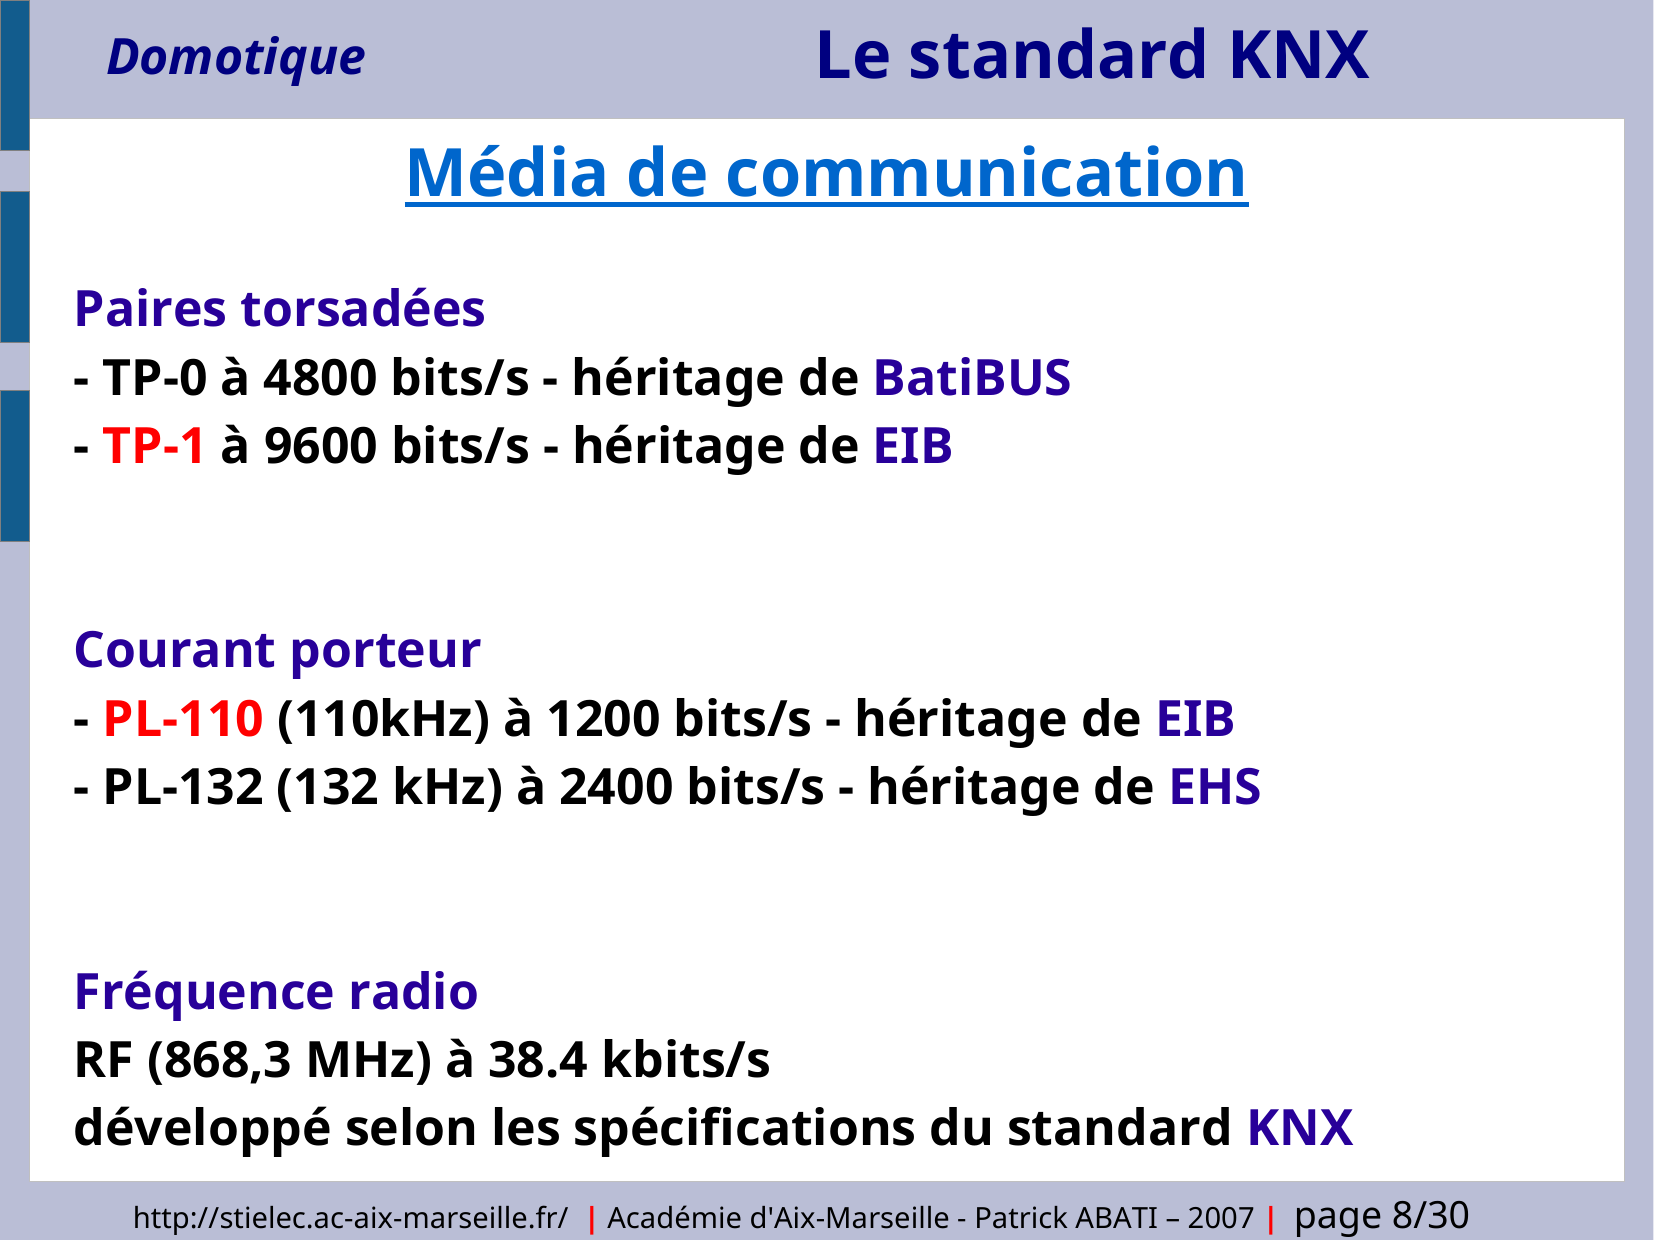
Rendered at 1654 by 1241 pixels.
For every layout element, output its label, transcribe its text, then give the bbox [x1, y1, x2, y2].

text_box Média de communication [29, 118, 1625, 214]
text_box Paires torsadées - TP-0 à 4800 bits/s - héritage de BatiBUS - TP-1 à 9600 bits/s - héritage de EIB Courant porteur - PL-110 (110kHz) à 1200 bits/s - héritage de EIB - PL-132 (132 kHz) à 2400 bits/s - héritage de EHS Fréquence radio RF (868,3 MHz) à 38.4 kbits/s développé selon les spécifications du standard KNX [59, 265, 1595, 1065]
